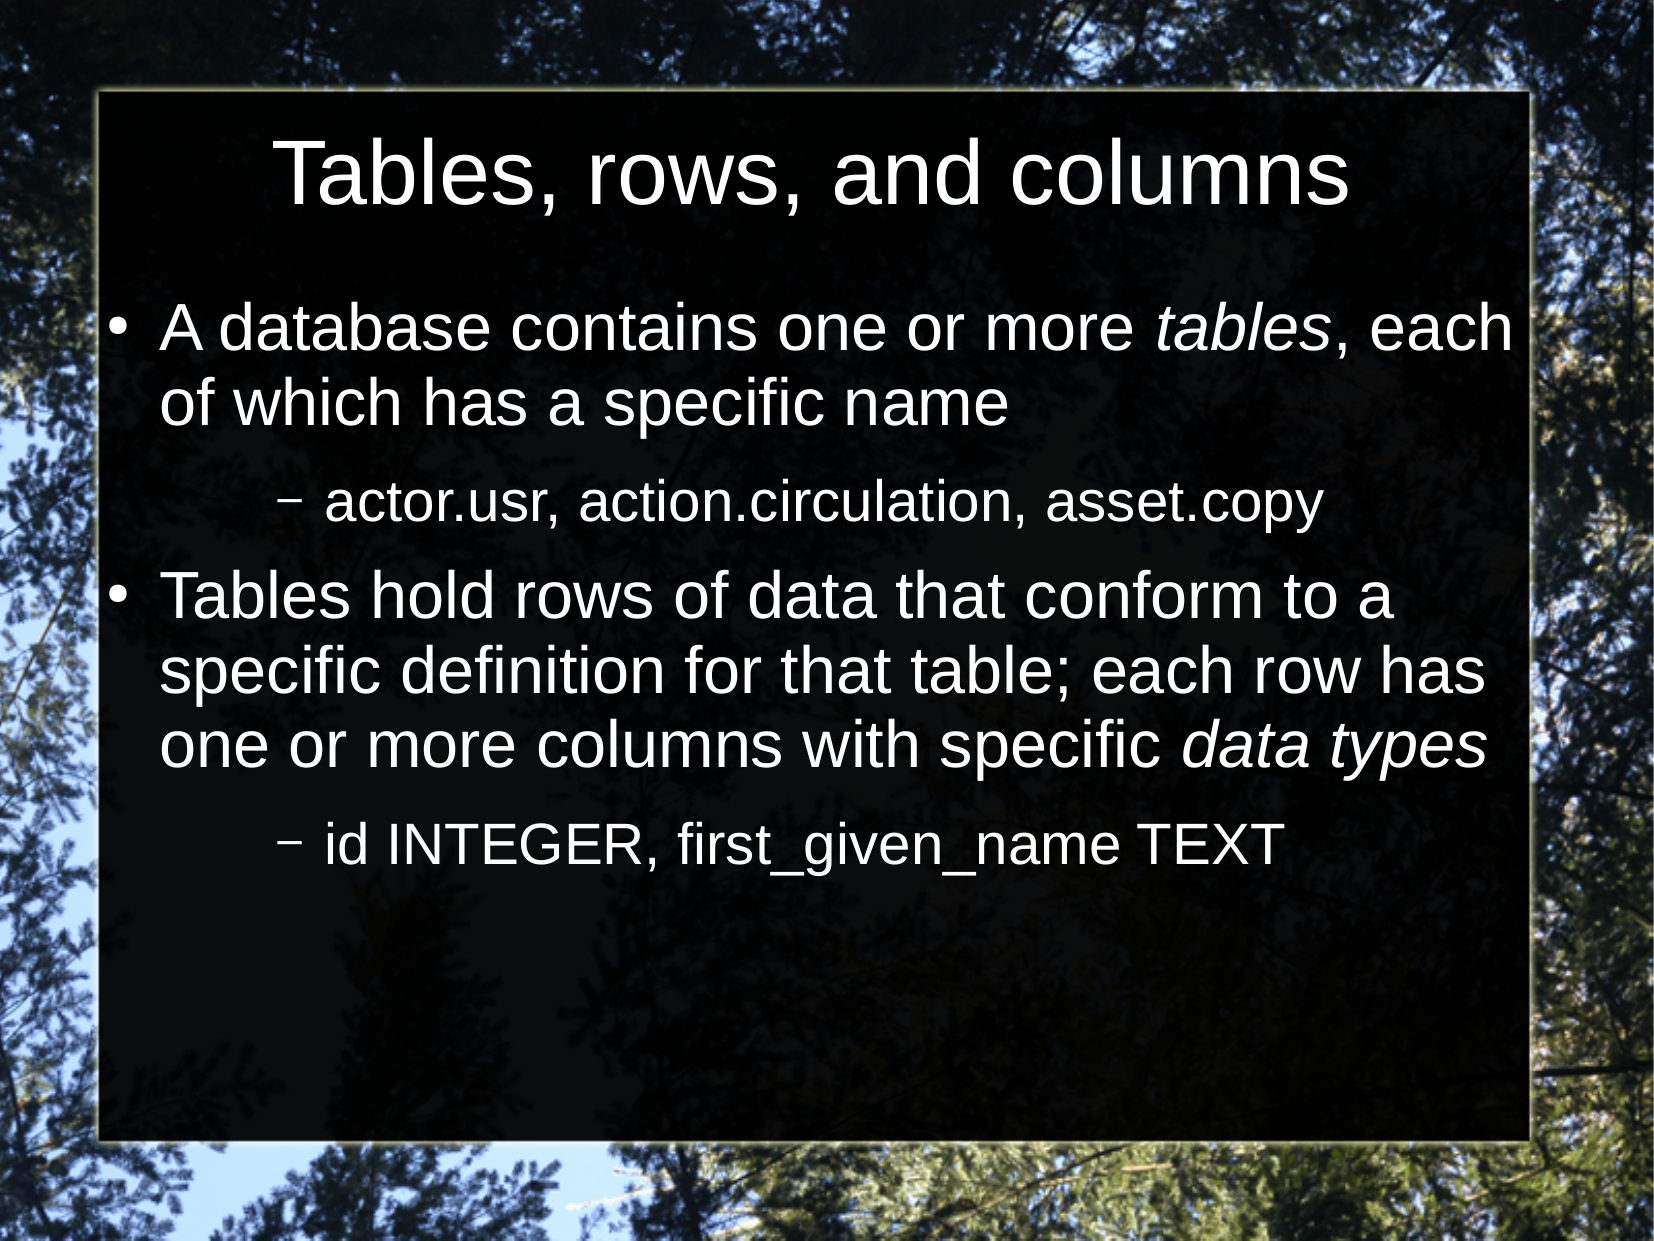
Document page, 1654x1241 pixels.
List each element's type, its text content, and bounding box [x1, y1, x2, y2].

list A database contains one or more tables, each of which has a specific name actor.usr, action.circulation, asset.copy Tables hold rows of data that conform to a specific definition for that table; each row has one or more columns with specific data types id INTEGER, first_given_name TEXT [88, 290, 1536, 1094]
title Tables, rows, and columns [88, 95, 1536, 250]
picture [0, 0, 1654, 1241]
